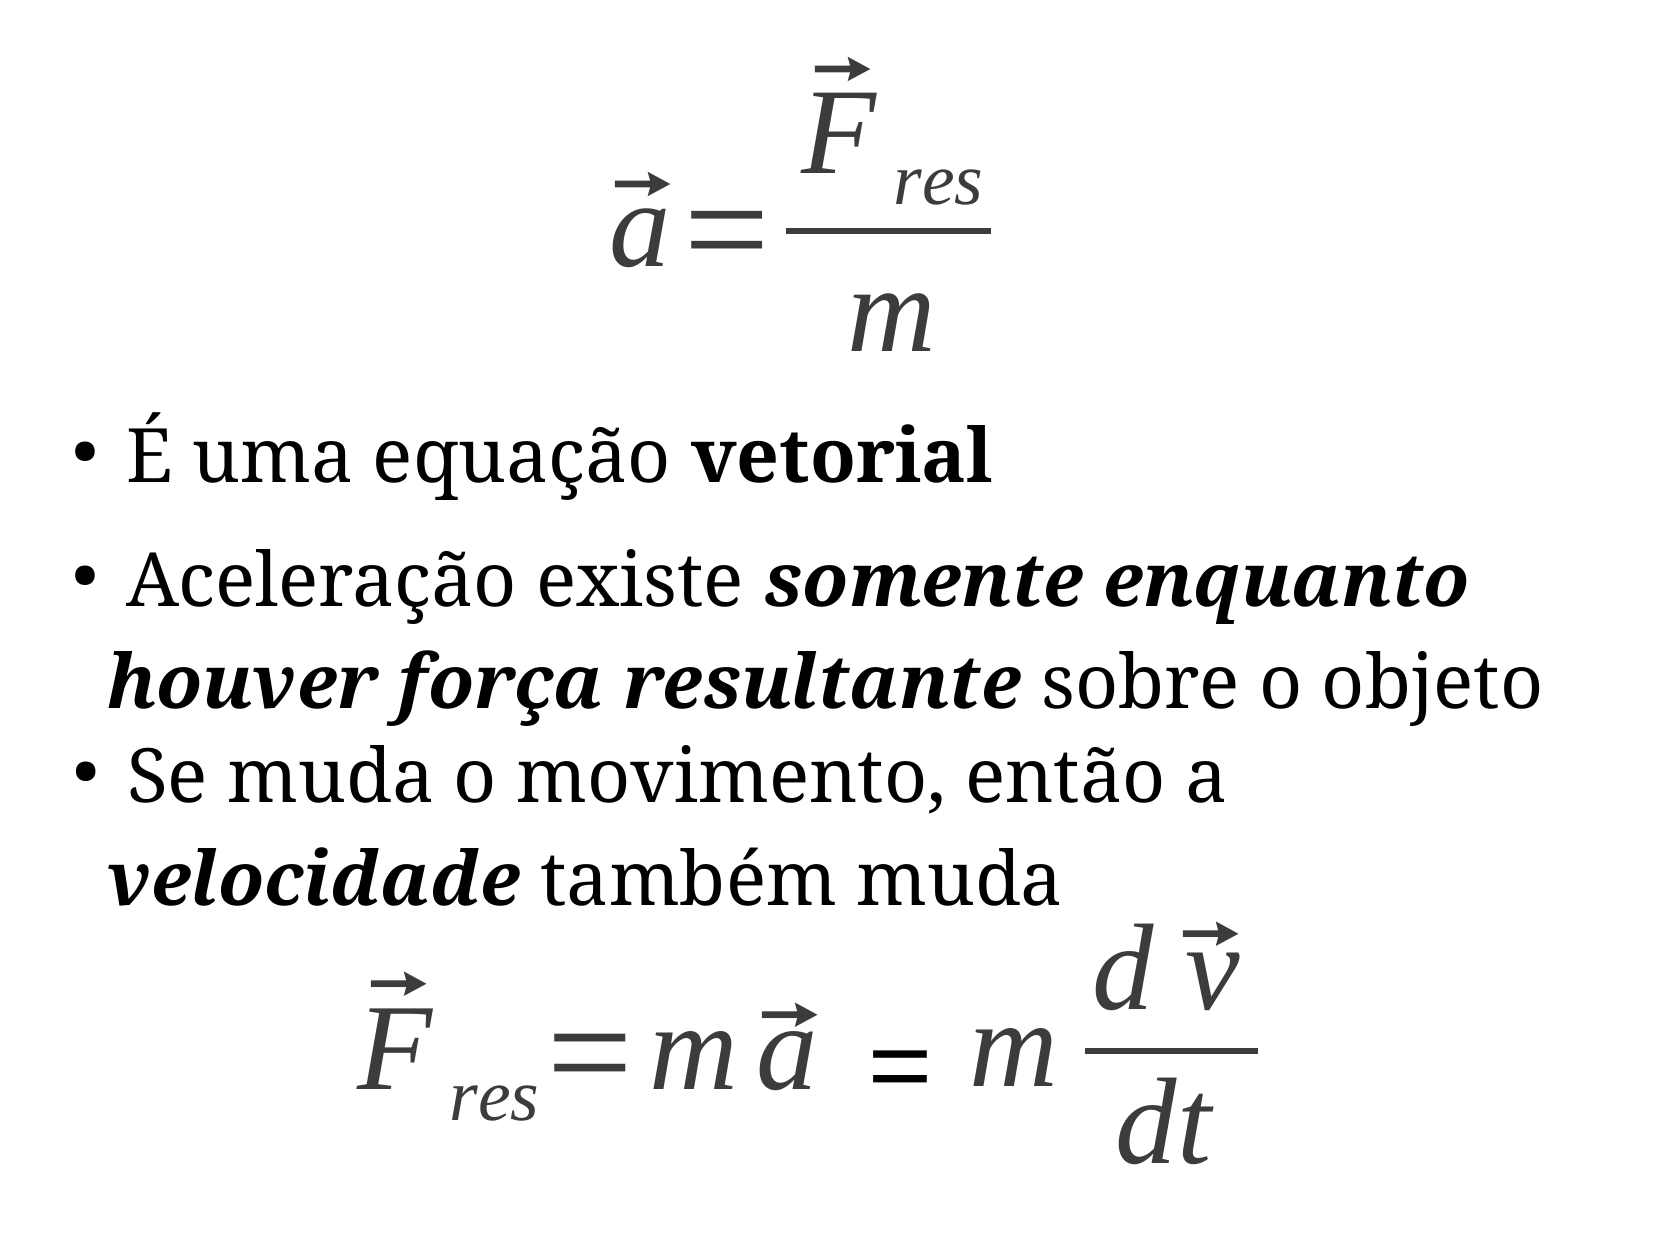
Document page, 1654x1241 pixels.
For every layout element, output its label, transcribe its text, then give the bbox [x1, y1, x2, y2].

text_box = [850, 970, 961, 1128]
chart [578, 51, 1029, 376]
chart [938, 901, 1290, 1194]
chart [318, 966, 852, 1136]
text_box Aceleração existe somente enquanto houver força resultante sobre o objeto [56, 518, 1575, 705]
text_box Se muda o movimento, então a velocidade também muda [57, 715, 1600, 916]
text_box É uma equação vetorial [56, 394, 1598, 518]
